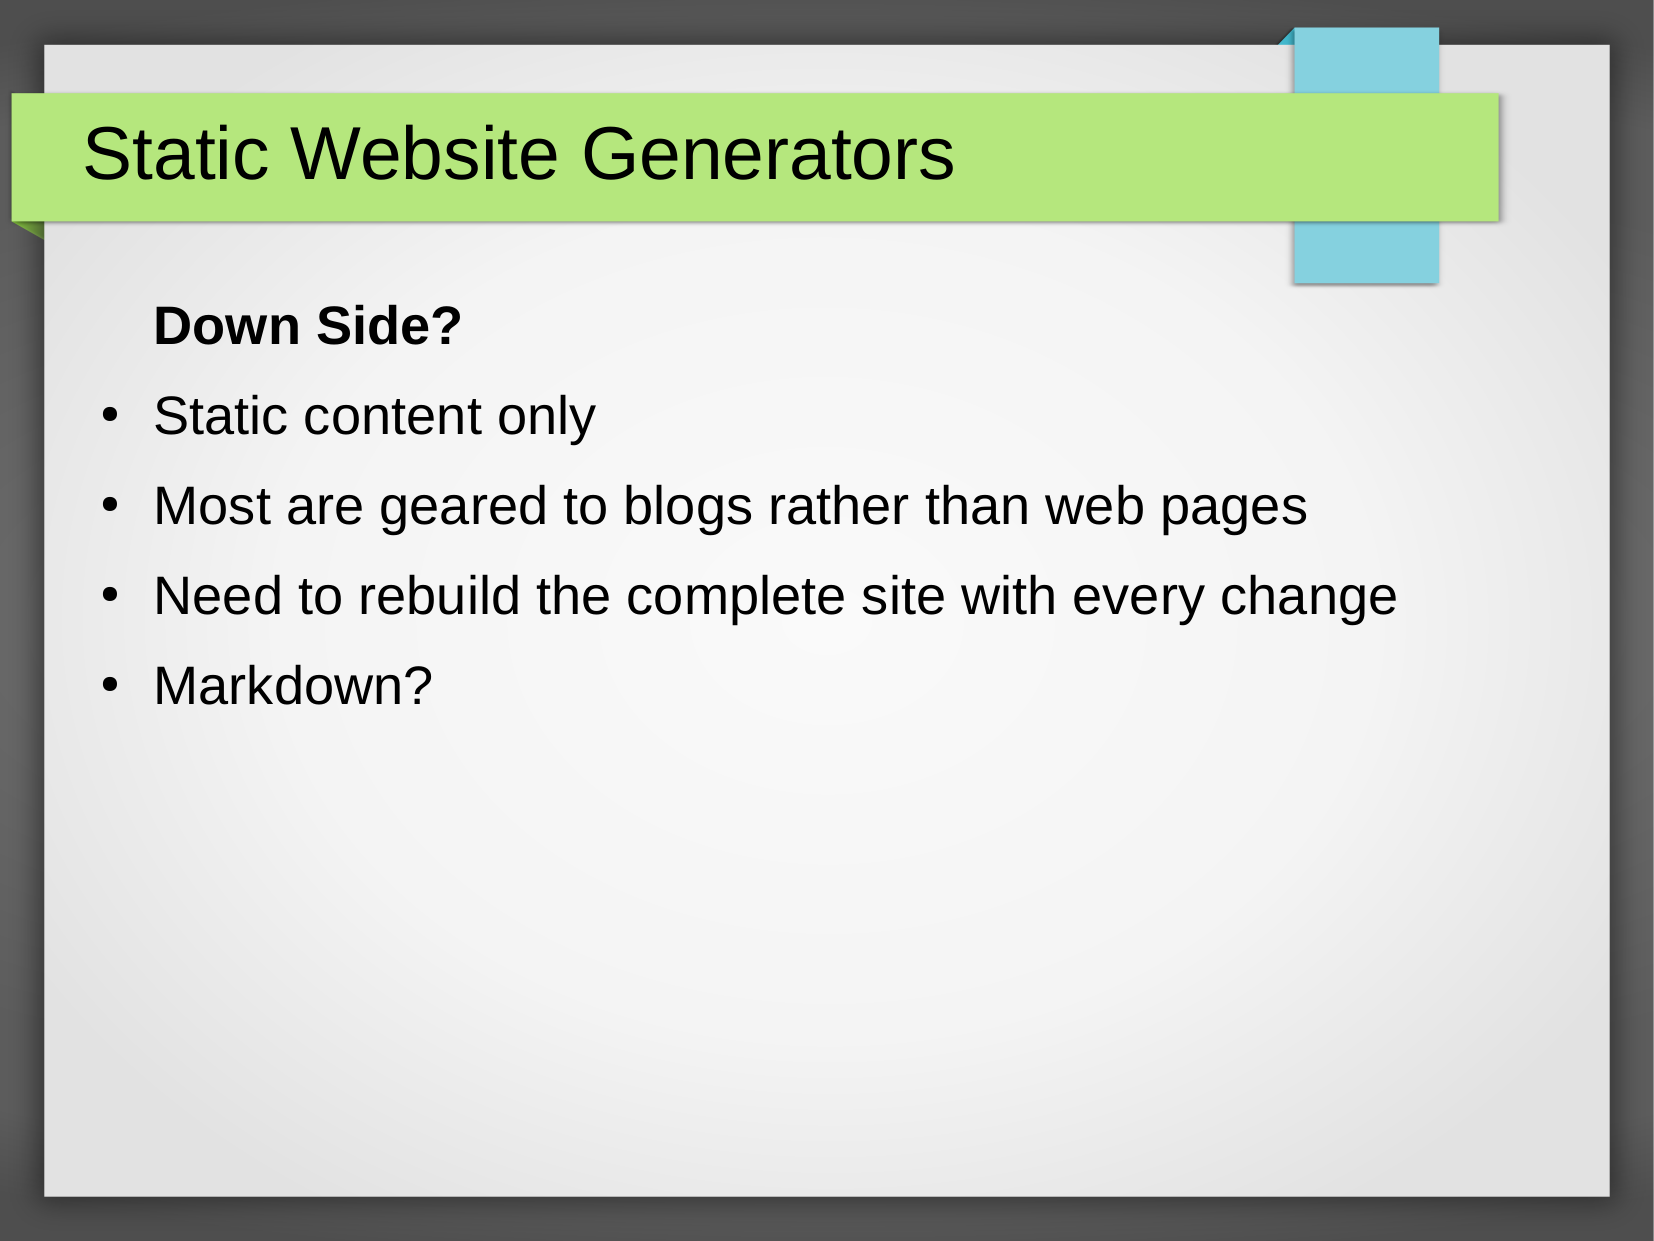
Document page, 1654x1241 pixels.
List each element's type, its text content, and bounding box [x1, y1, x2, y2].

picture [0, 0, 1654, 1241]
title Static Website Generators [82, 94, 1264, 213]
list Down Side? Static content only Most are geared to blogs rather than web pages Need to rebuild the complete site with every change Markdown? [82, 295, 1571, 1015]
